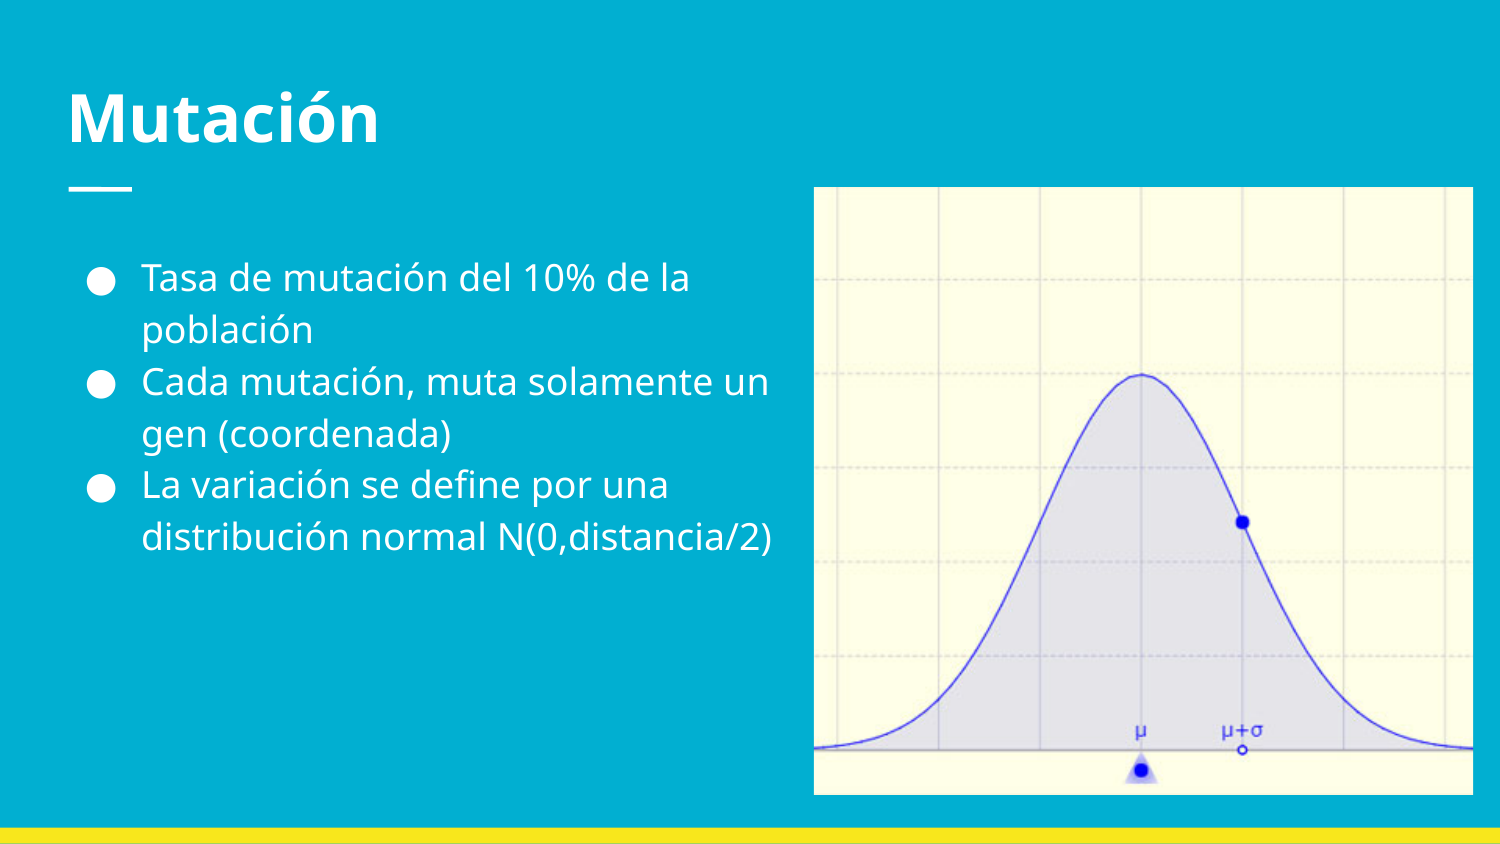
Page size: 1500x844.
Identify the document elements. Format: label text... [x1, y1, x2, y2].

picture [813, 187, 1474, 795]
title Mutación [51, 61, 1449, 167]
list Tasa de mutación del 10% de la población Cada mutación, muta solamente un gen (coordenada) La variación se define por una distribución normal N(0,distancia/2) [51, 232, 813, 750]
